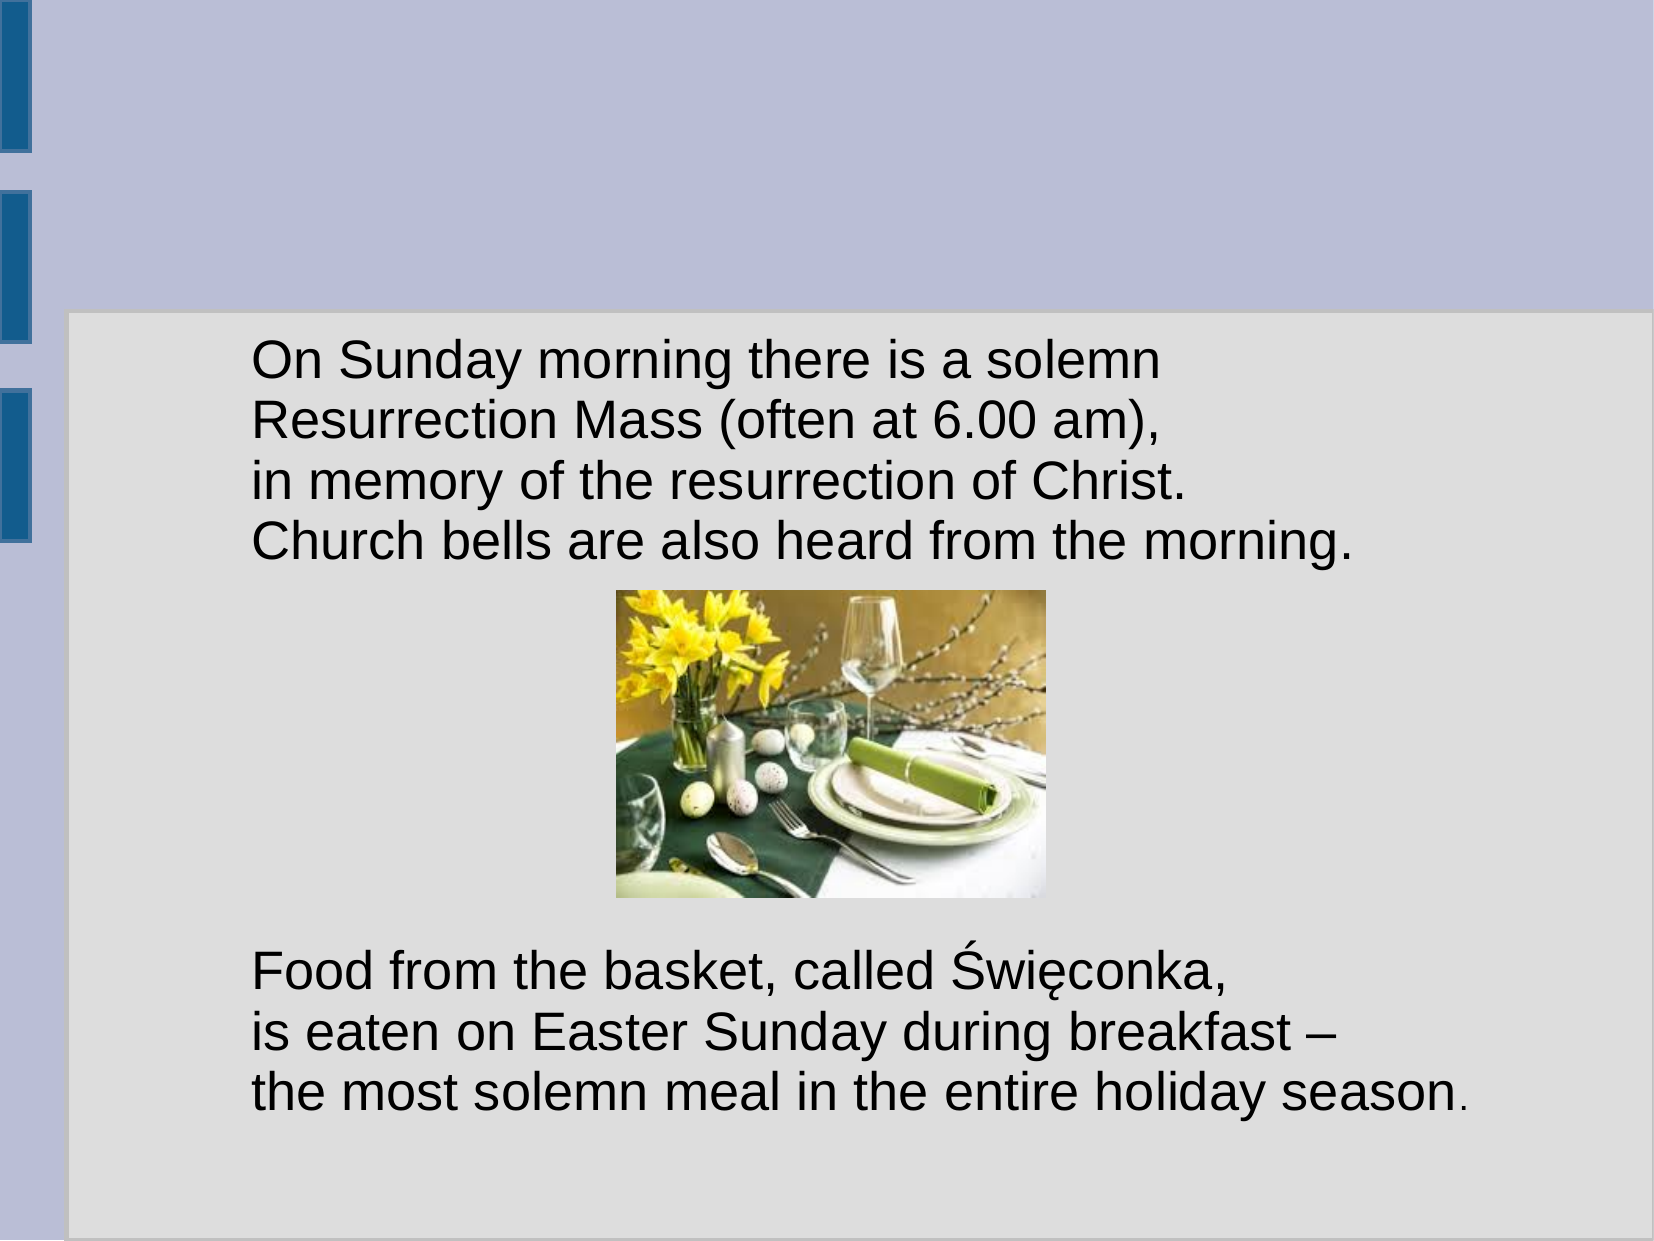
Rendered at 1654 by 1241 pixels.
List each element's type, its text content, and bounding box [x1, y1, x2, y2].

text_box On Sunday morning there is a solemn Resurrection Mass (often at 6.00 am), in memory of the resurrection of Christ. Church bells are also heard from the morning. [236, 321, 1524, 640]
text_box Food from the basket, called Święconka, is eaten on Easter Sunday during breakfast – the most solemn meal in the entire holiday season. [236, 933, 1560, 1172]
picture [616, 590, 1046, 898]
